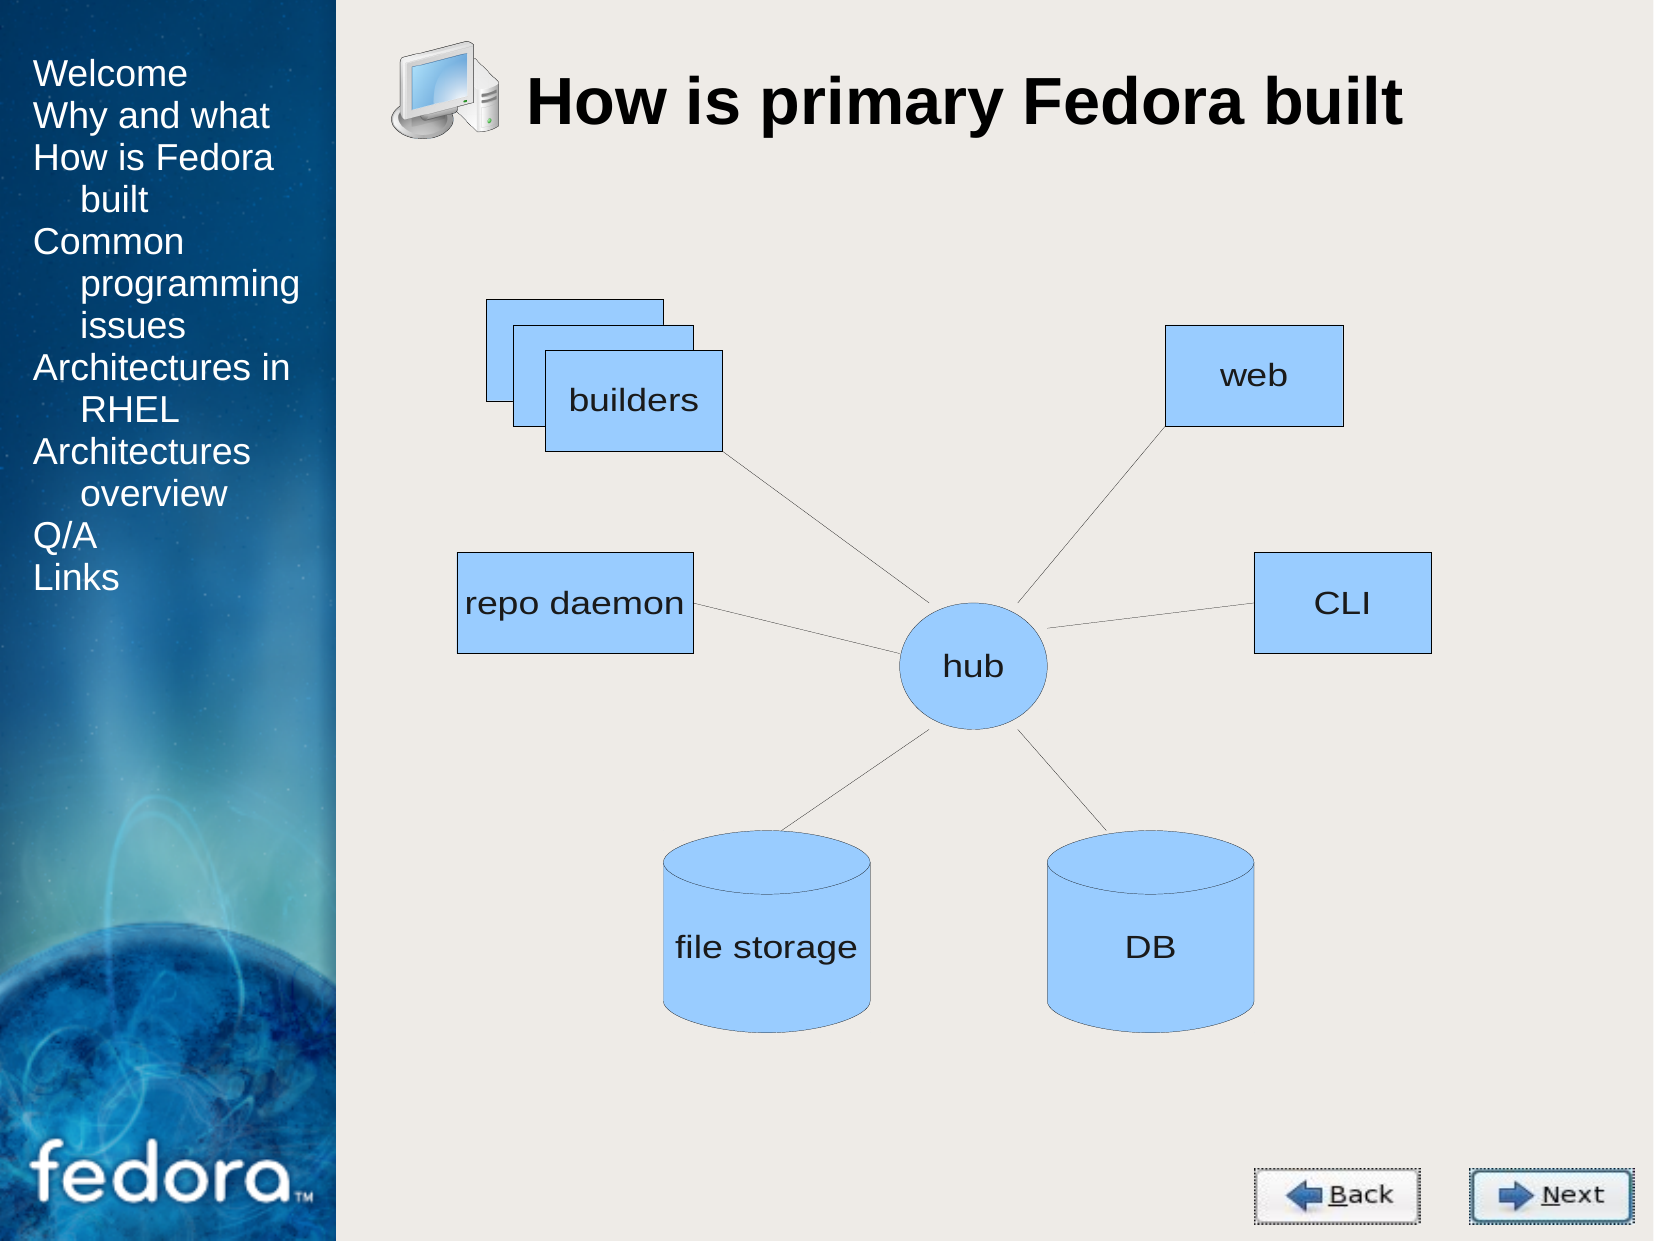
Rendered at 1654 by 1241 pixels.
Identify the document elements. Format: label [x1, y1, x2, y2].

chart [0, 0, 1654, 1241]
